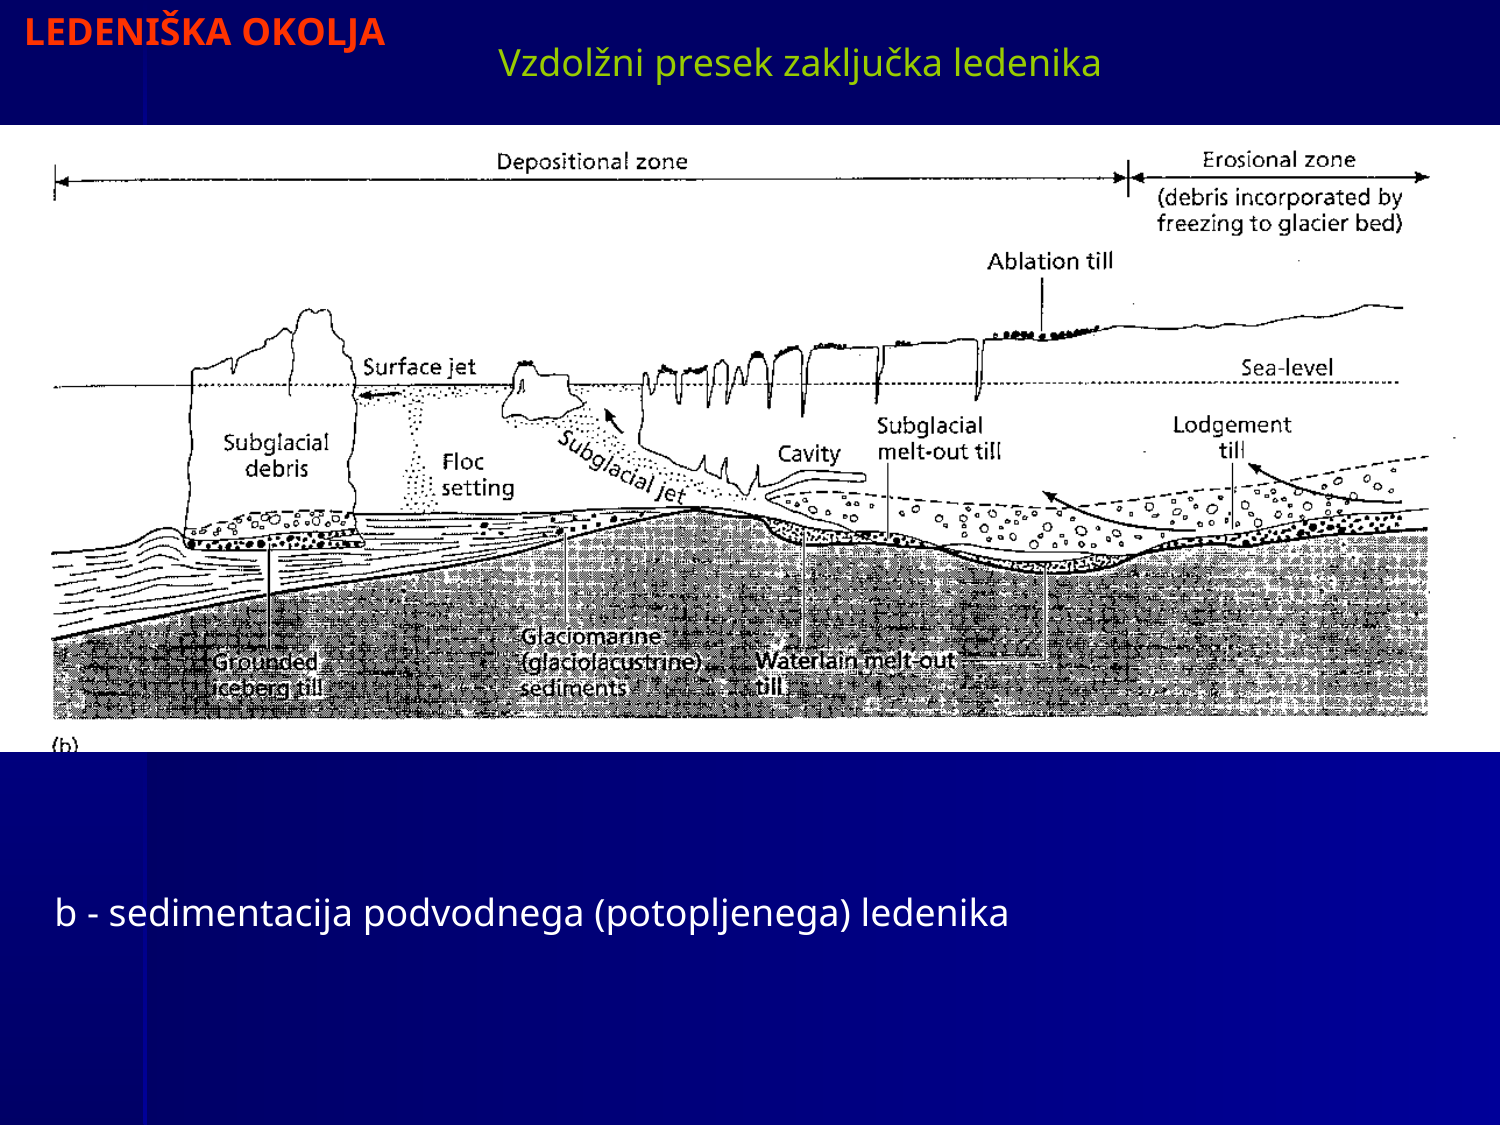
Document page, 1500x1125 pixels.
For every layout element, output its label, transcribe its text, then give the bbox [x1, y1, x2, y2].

text_box b - sedimentacija podvodnega (potopljenega) ledenika [39, 881, 1036, 942]
picture [0, 125, 1500, 752]
text_box LEDENIŠKA OKOLJA [9, 0, 401, 61]
text_box Vzdolžni presek zaključka ledenika [483, 30, 1118, 92]
